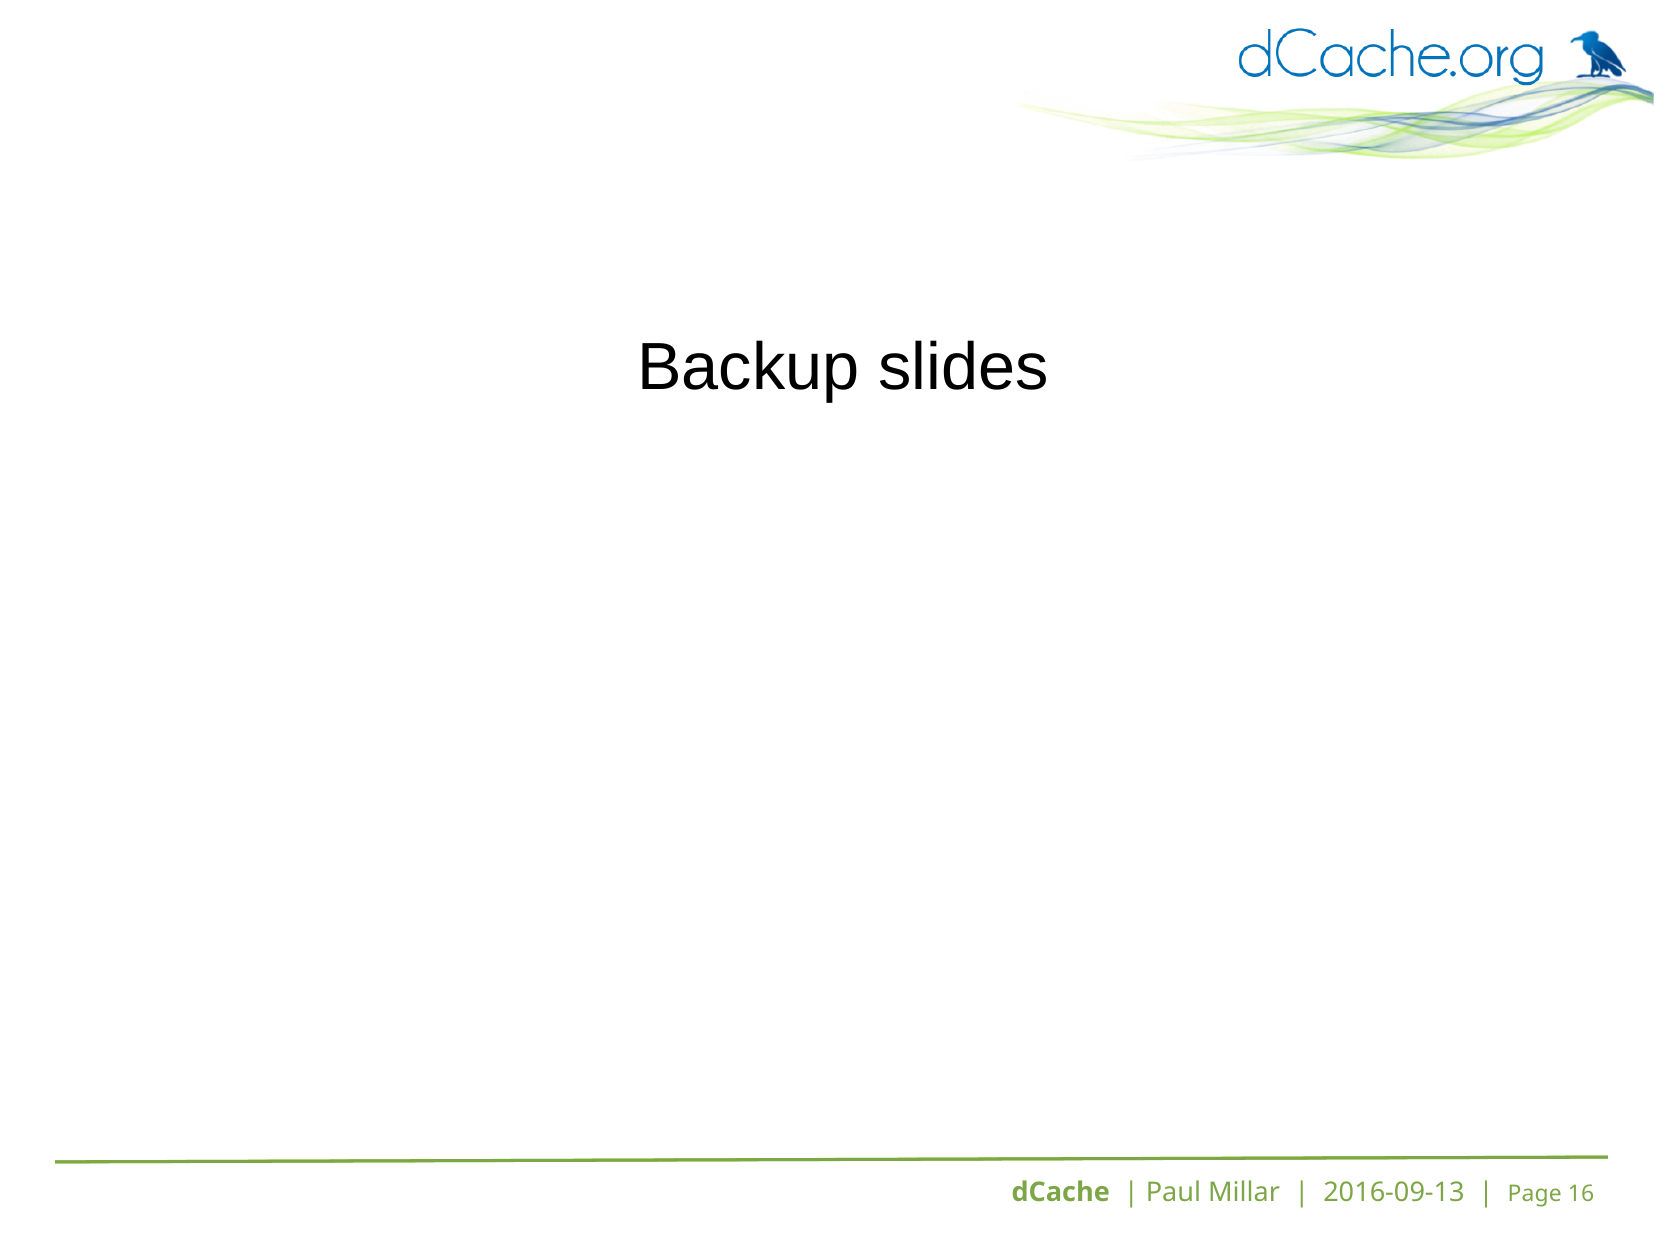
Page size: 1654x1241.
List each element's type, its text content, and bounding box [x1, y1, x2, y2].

picture [956, 16, 1654, 169]
subtitle Backup slides [82, 158, 1605, 575]
